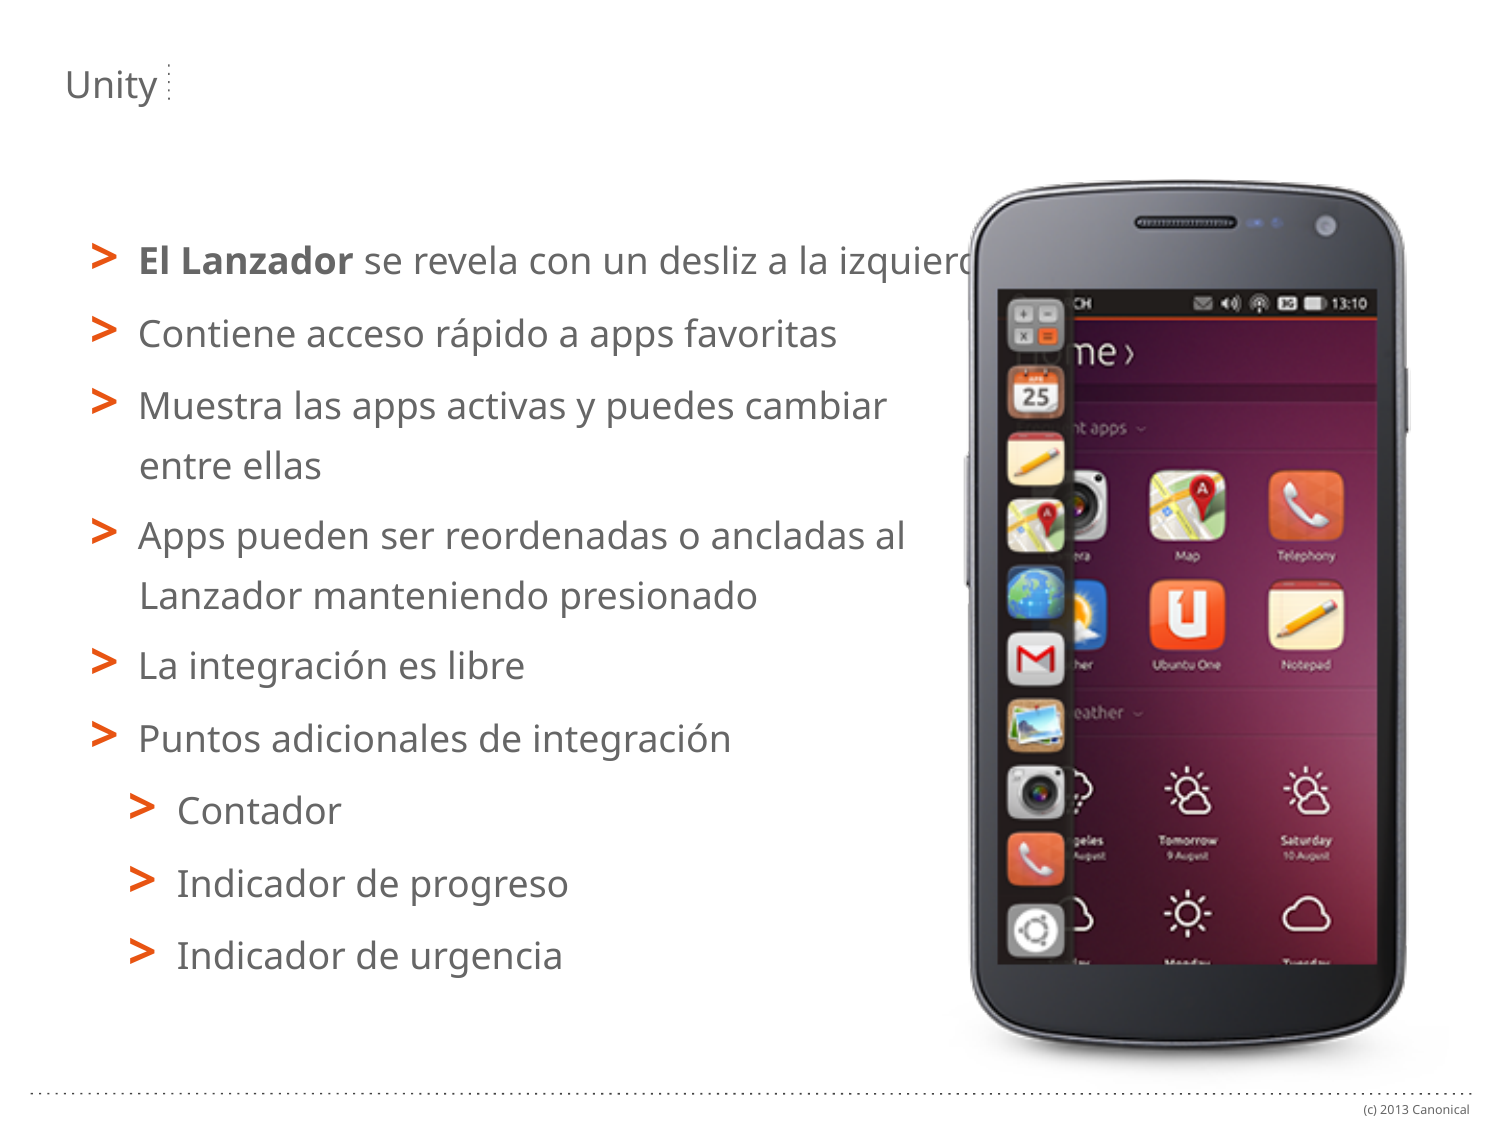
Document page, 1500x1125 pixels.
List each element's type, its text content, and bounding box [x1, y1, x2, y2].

text_box (c) 2013 Canonical [19, 1099, 1485, 1119]
picture [921, 179, 1459, 1111]
title Unity [49, 53, 503, 114]
list > El Lanzador se revela con un desliz a la izquierda > Contiene acceso rápido a apps favoritas > Muestra las apps activas y puedes cambiar entre ellas > Apps pueden ser reordenadas o ancladas al Lanzador manteniendo presionado > La integración es libre > Puntos adicionales de integración > Contador > Indicador de progreso > Indicador de urgencia [75, 209, 921, 1078]
